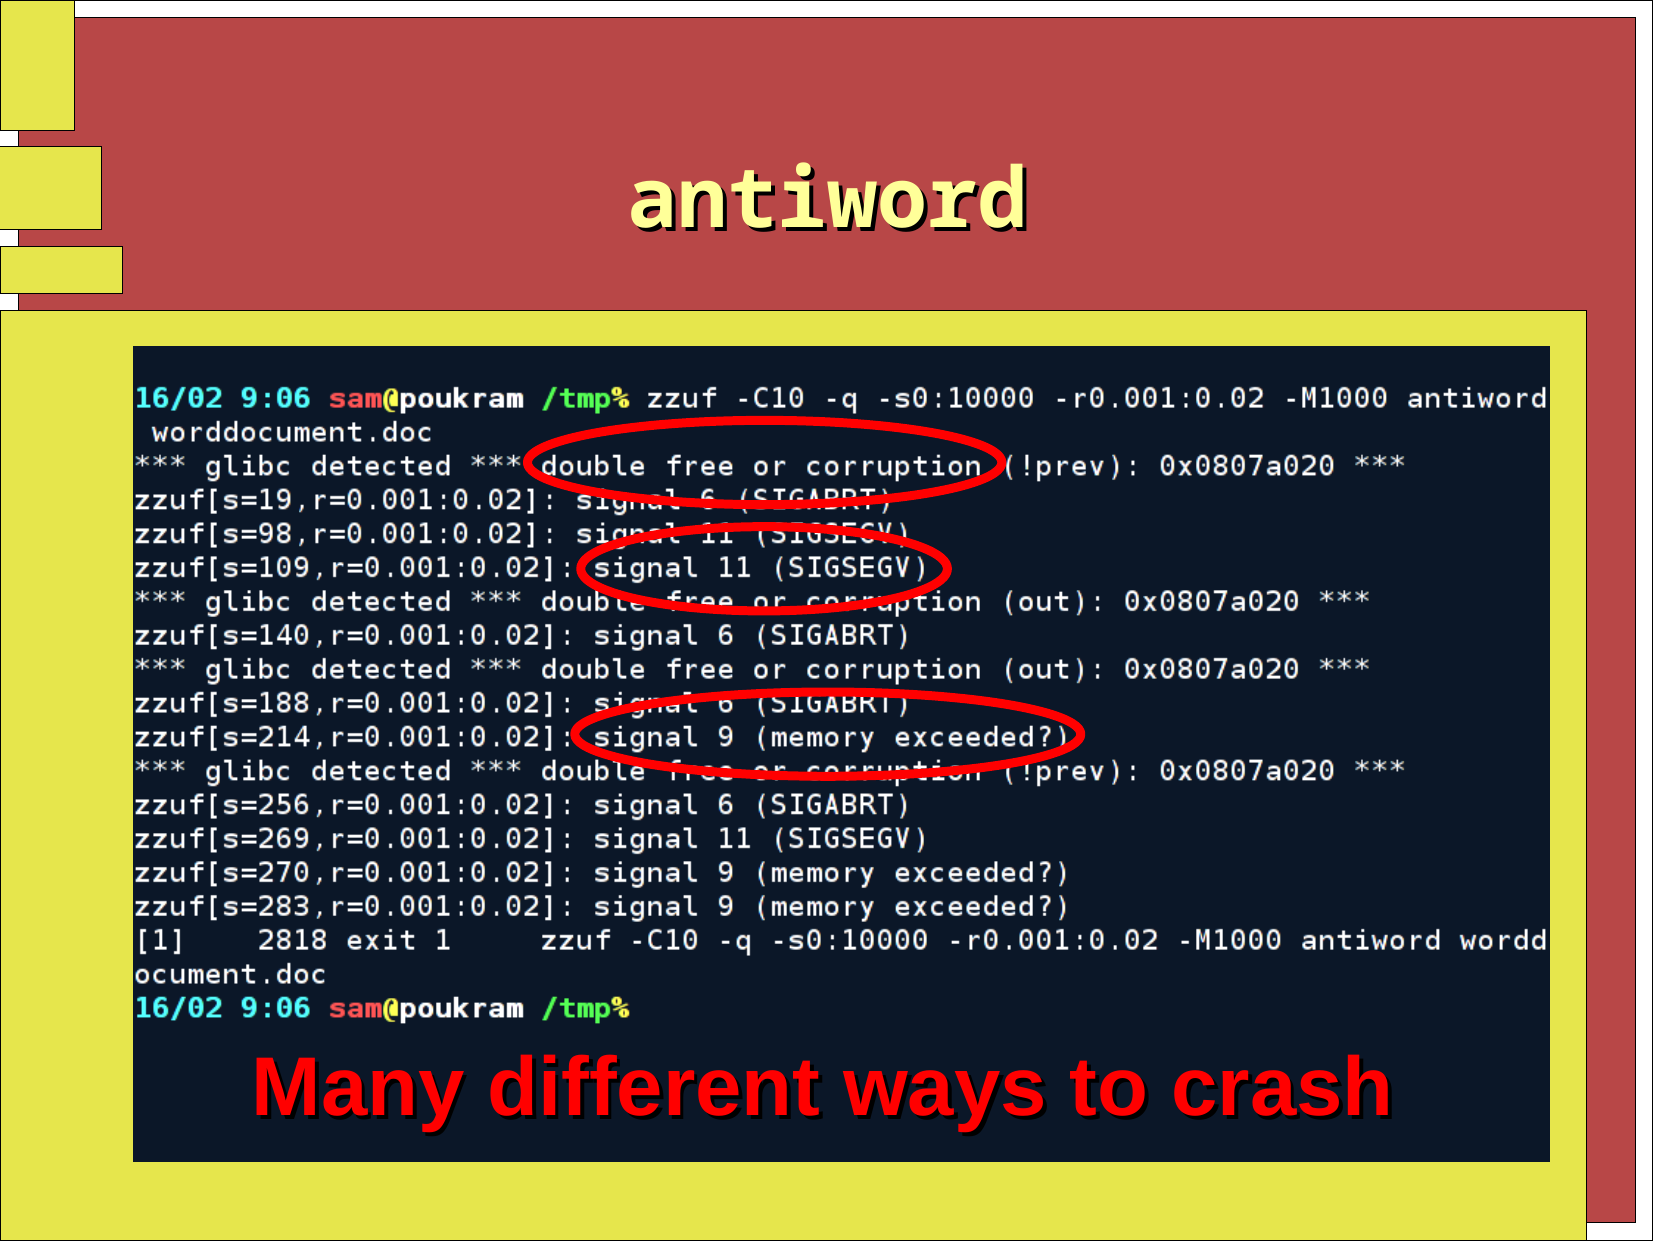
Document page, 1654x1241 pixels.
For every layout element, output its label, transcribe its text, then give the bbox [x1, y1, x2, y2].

title antiword [121, 91, 1534, 299]
picture [133, 346, 1550, 1162]
title Many different ways to crash [112, 983, 1534, 1191]
